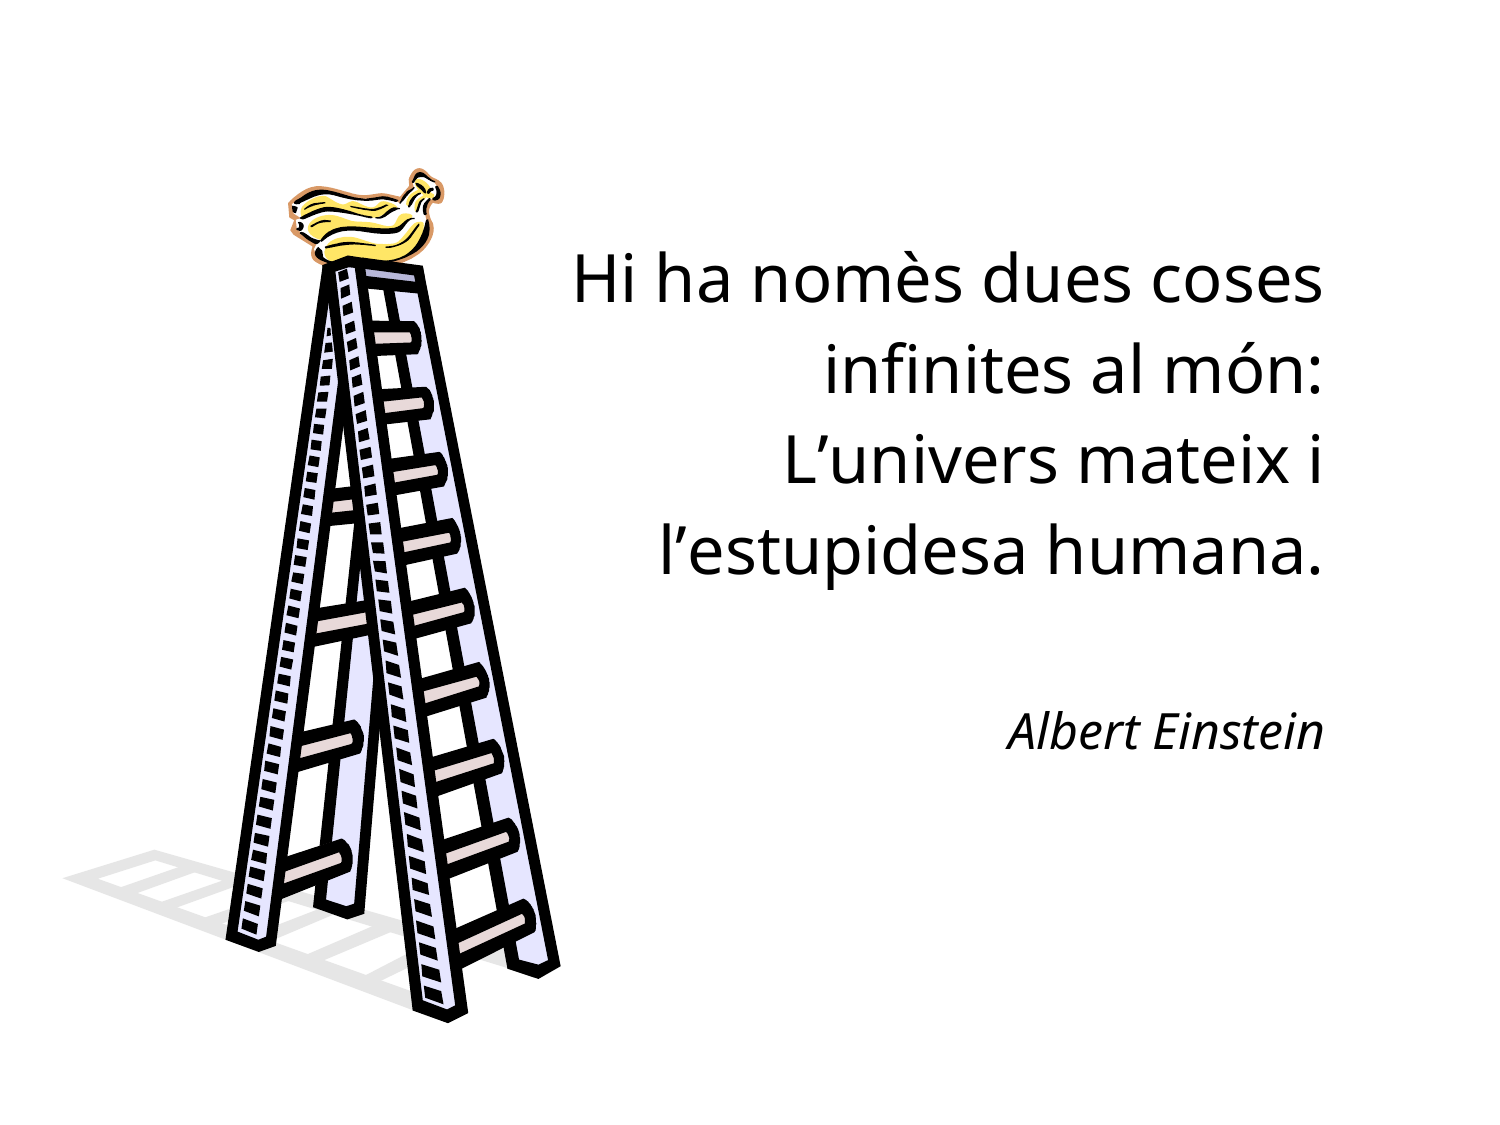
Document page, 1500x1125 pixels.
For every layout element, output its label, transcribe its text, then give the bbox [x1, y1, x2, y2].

picture [62, 129, 571, 1034]
text_box Hi ha nomès dues coses infinites al món: L’univers mateix i l’estupidesa humana. Albert Einstein [503, 223, 1341, 773]
